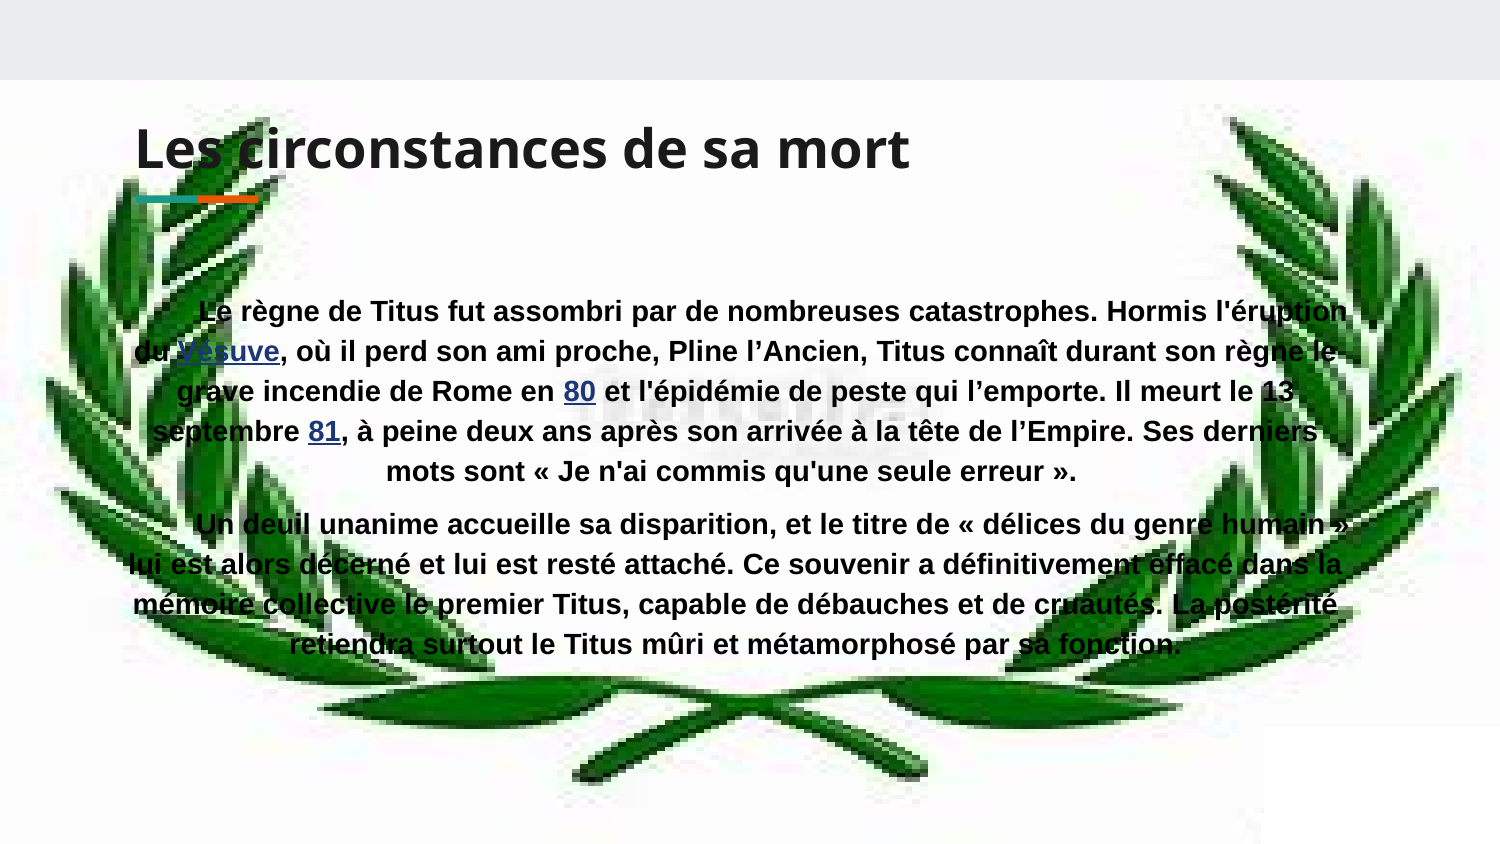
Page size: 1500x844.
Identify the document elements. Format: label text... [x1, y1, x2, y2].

picture [0, 80, 1500, 844]
title Les circonstances de sa mort [119, 99, 1381, 187]
list Le règne de Titus fut assombri par de nombreuses catastrophes. Hormis l'éruption du Vésuve, où il perd son ami proche, Pline l’Ancien, Titus connaît durant son règne le grave incendie de Rome en 80 et l'épidémie de peste qui l’emporte. Il meurt le 13 septembre 81, à peine deux ans après son arrivée à la tête de l’Empire. Ses derniers mots sont « Je n'ai commis qu'une seule erreur ». Un deuil unanime accueille sa disparition, et le titre de « délices du genre humain » lui est alors décerné et lui est resté attaché. Ce souvenir a définitivement effacé dans la mémoire collective le premier Titus, capable de débauches et de cruautés. La postérité retiendra surtout le Titus mûri et métamorphosé par sa fonction. [105, 271, 1367, 643]
